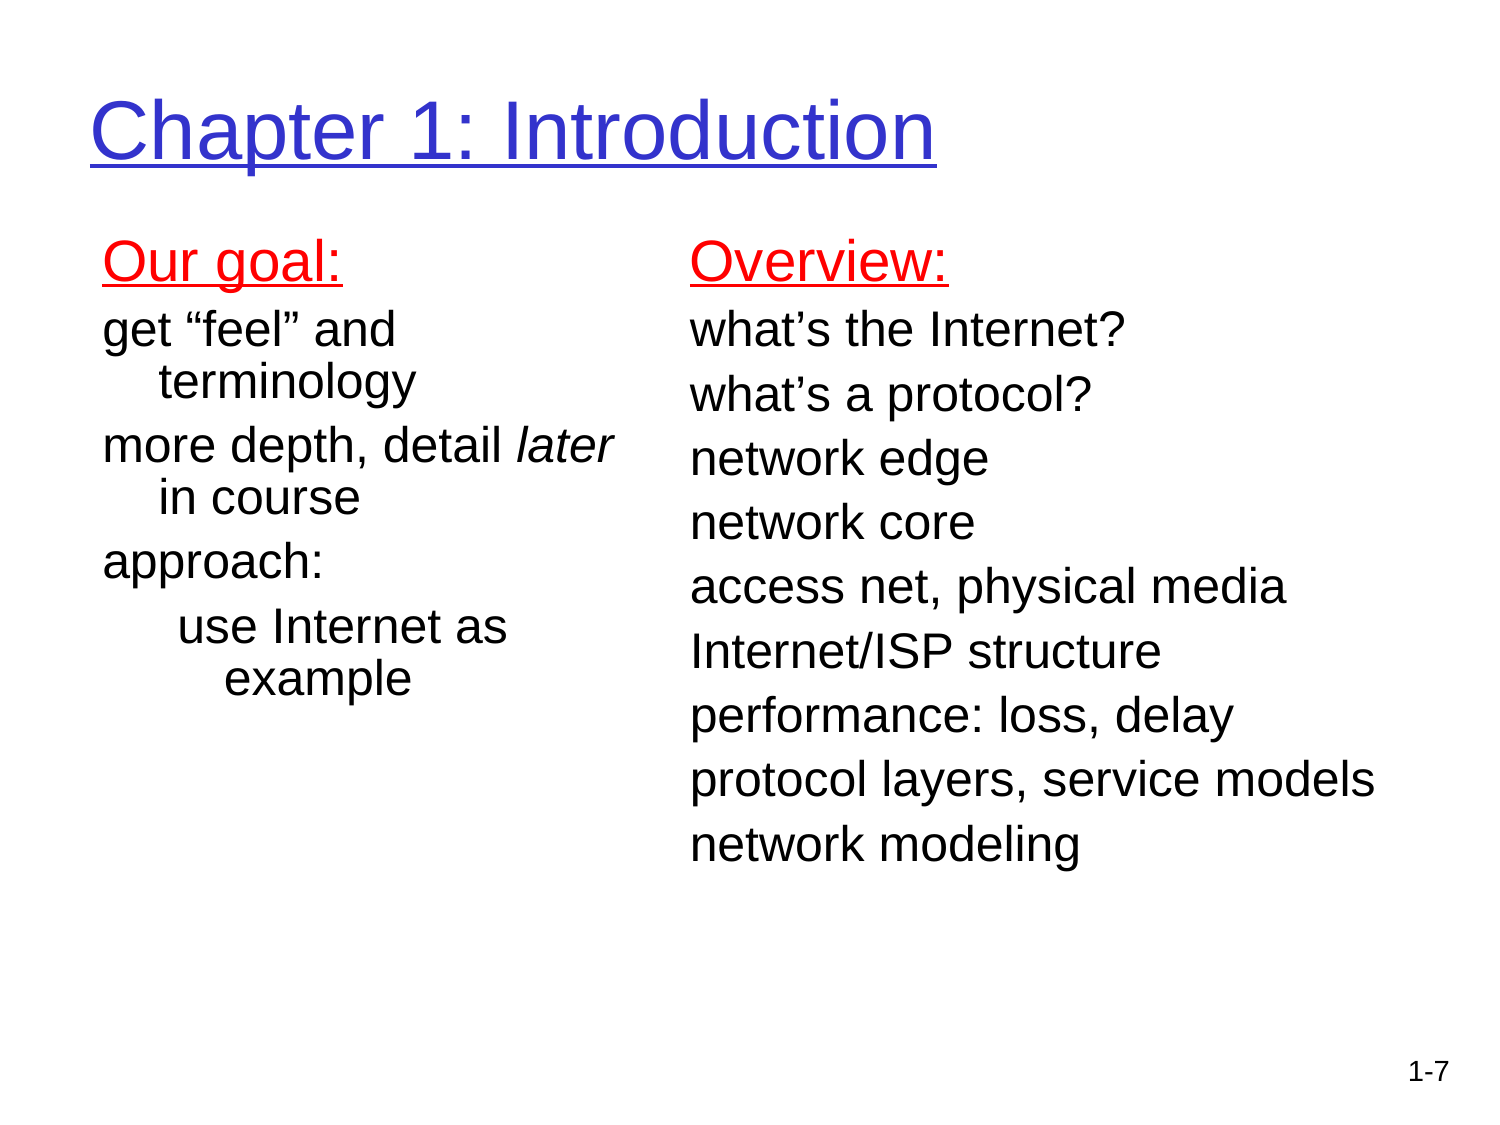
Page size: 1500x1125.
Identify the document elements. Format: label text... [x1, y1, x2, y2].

list Our goal: get “feel” and terminology more depth, detail later in course approach: use Internet as example [87, 224, 675, 1004]
list Overview: what’s the Internet? what’s a protocol? network edge network core access net, physical media Internet/ISP structure performance: loss, delay protocol layers, service models network modeling [675, 224, 1500, 1125]
title Chapter 1: Introduction [75, 17, 1351, 249]
